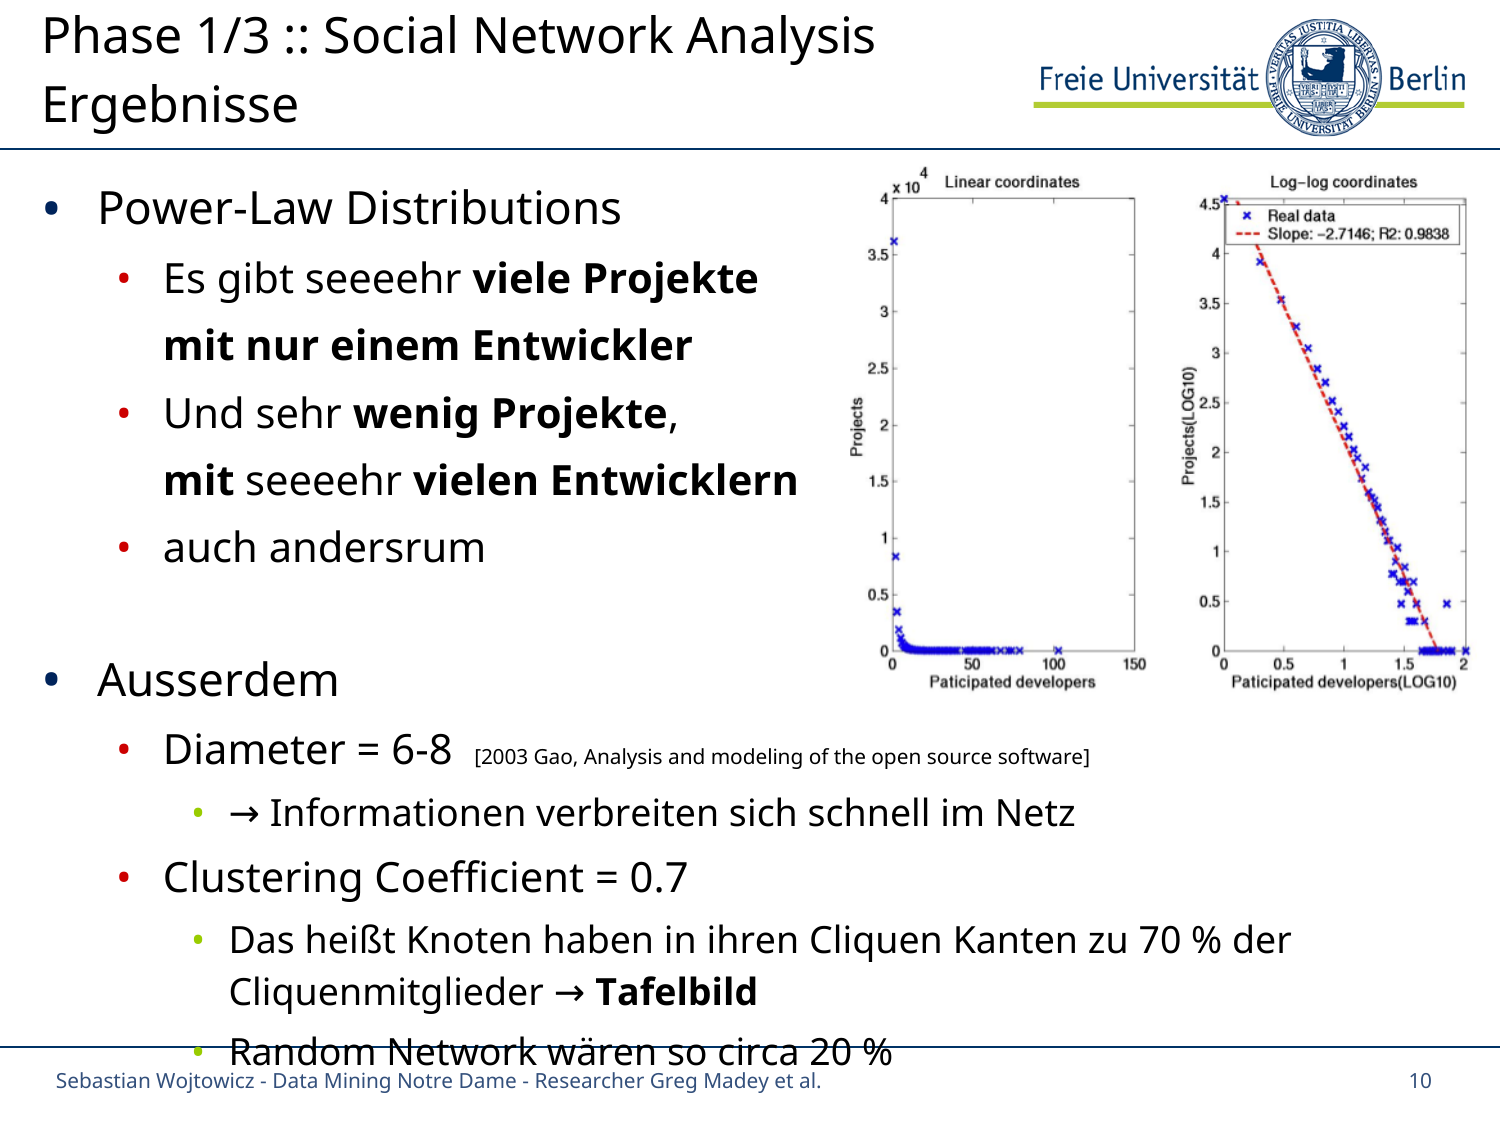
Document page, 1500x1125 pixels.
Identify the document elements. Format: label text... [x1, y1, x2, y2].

list Power-Law Distributions Es gibt seeeehr viele Projekte mit nur einem Entwickler Und sehr wenig Projekte, mit seeeehr vielen Entwicklern auch andersrum Ausserdem Diameter = 6-8 [2003 Gao, Analysis and modeling of the open source software] → Informationen verbreiten sich schnell im Netz Clustering Coefficient = 0.7 Das heißt Knoten haben in ihren Cliquen Kanten zu 70 % der Cliquenmitglieder → Tafelbild Random Network wären so circa 20 % [41, 175, 1447, 1039]
title Phase 1/3 :: Social Network Analysis Ergebnisse [41, 0, 1016, 138]
picture [799, 158, 1500, 709]
picture [1033, 19, 1470, 137]
